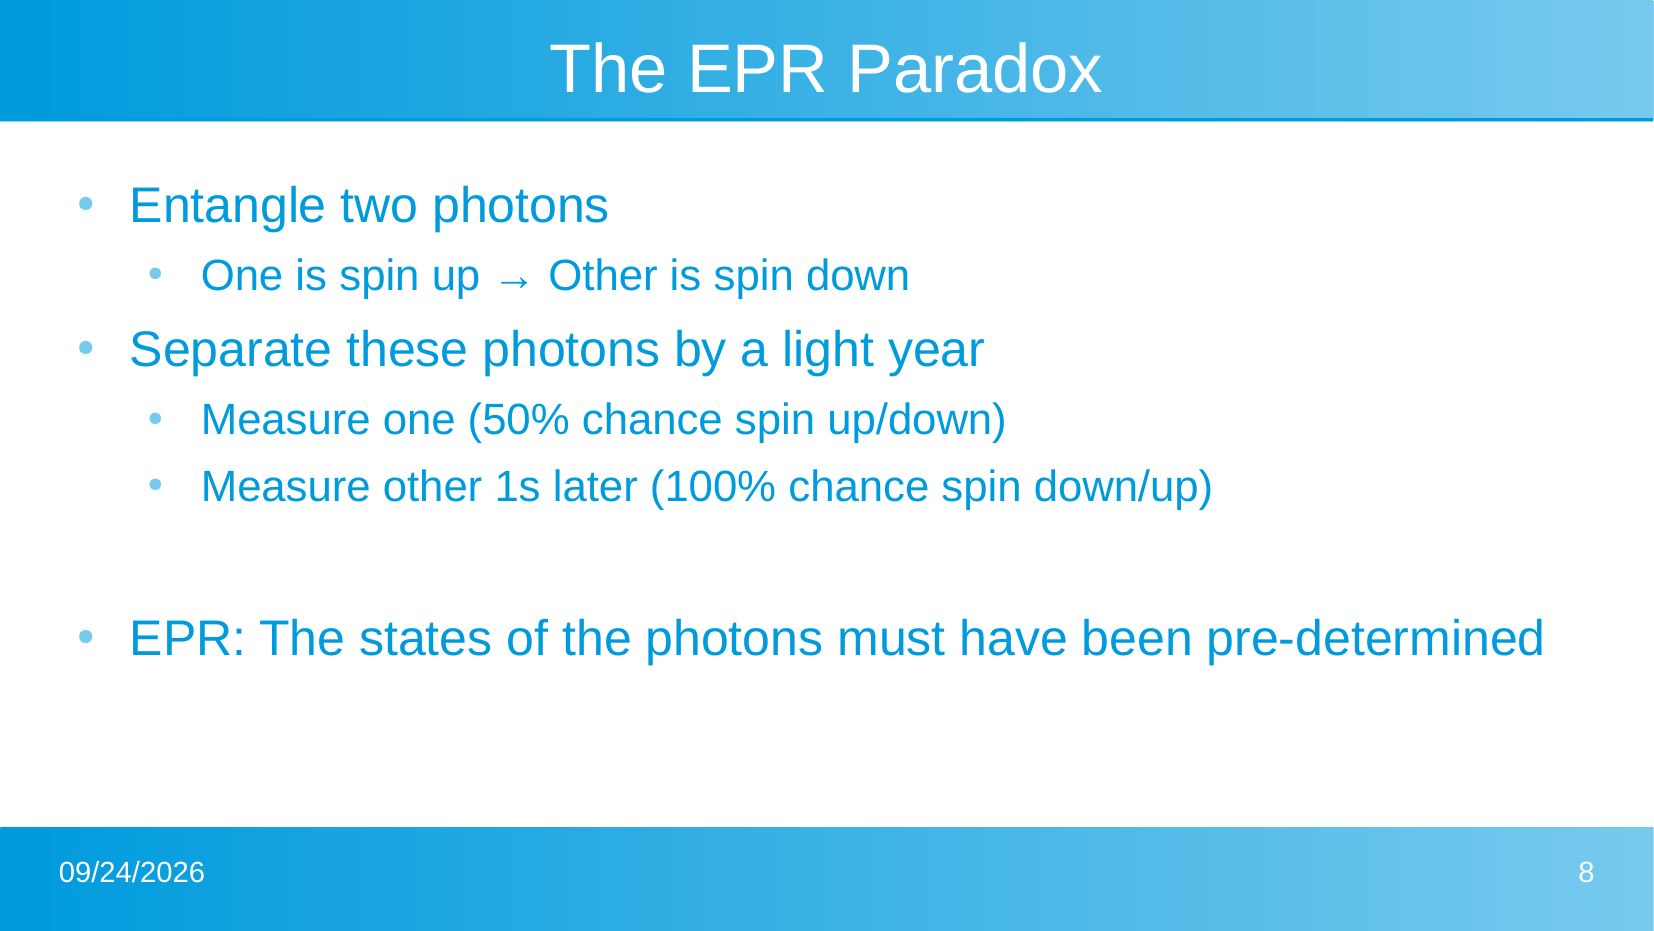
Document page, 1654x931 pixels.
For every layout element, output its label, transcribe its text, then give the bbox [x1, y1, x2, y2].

title The EPR Paradox [59, 29, 1595, 108]
list Entangle two photons One is spin up → Other is spin down Separate these photons by a light year Measure one (50% chance spin up/down) Measure other 1s later (100% chance spin down/up) EPR: The states of the photons must have been pre-determined [59, 177, 1595, 768]
